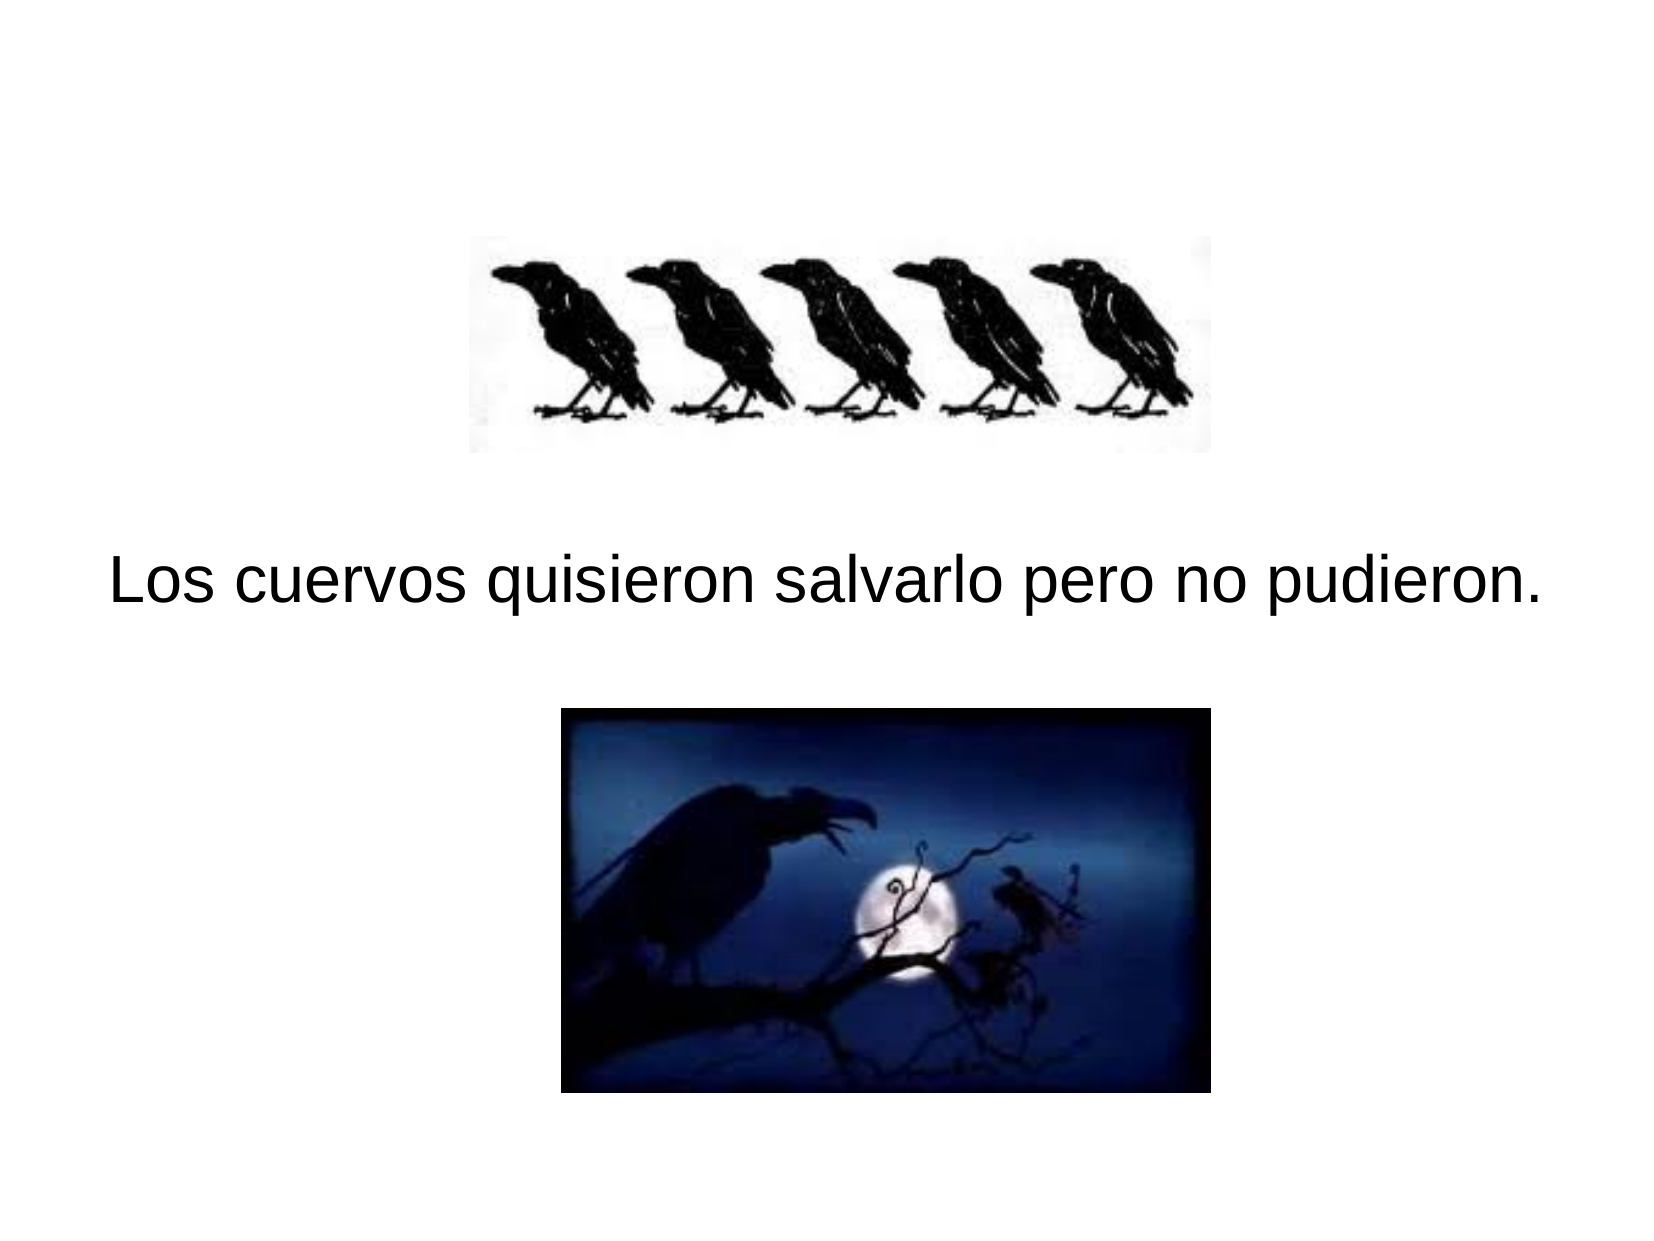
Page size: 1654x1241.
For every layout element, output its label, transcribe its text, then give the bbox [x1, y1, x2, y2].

picture [469, 236, 1211, 453]
picture [561, 708, 1211, 1093]
subtitle Los cuervos quisieron salvarlo pero no pudieron. [82, 49, 1571, 1109]
